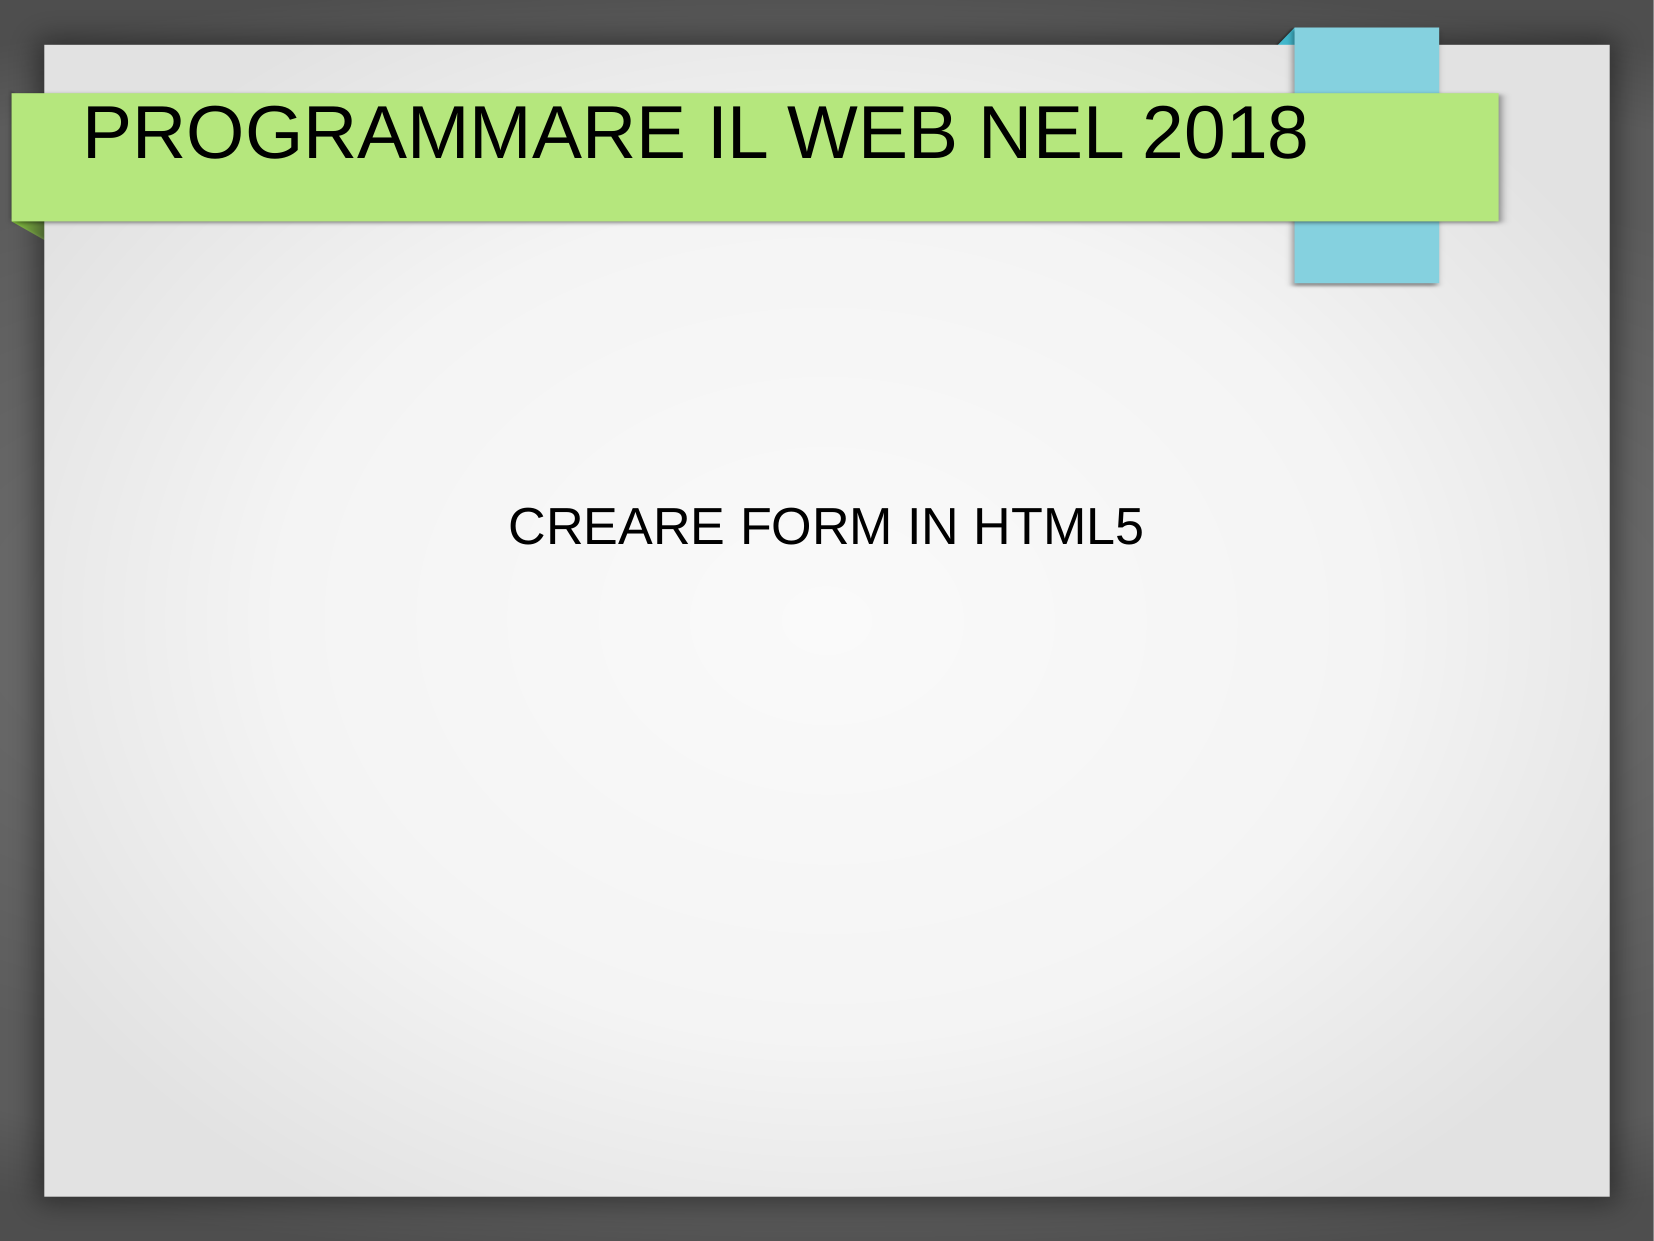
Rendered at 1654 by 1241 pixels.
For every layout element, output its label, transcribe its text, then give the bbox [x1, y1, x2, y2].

picture [0, 0, 1654, 1241]
title PROGRAMMARE IL WEB NEL 2018 [82, 44, 1489, 213]
subtitle CREARE FORM IN HTML5 [82, 295, 1571, 1015]
